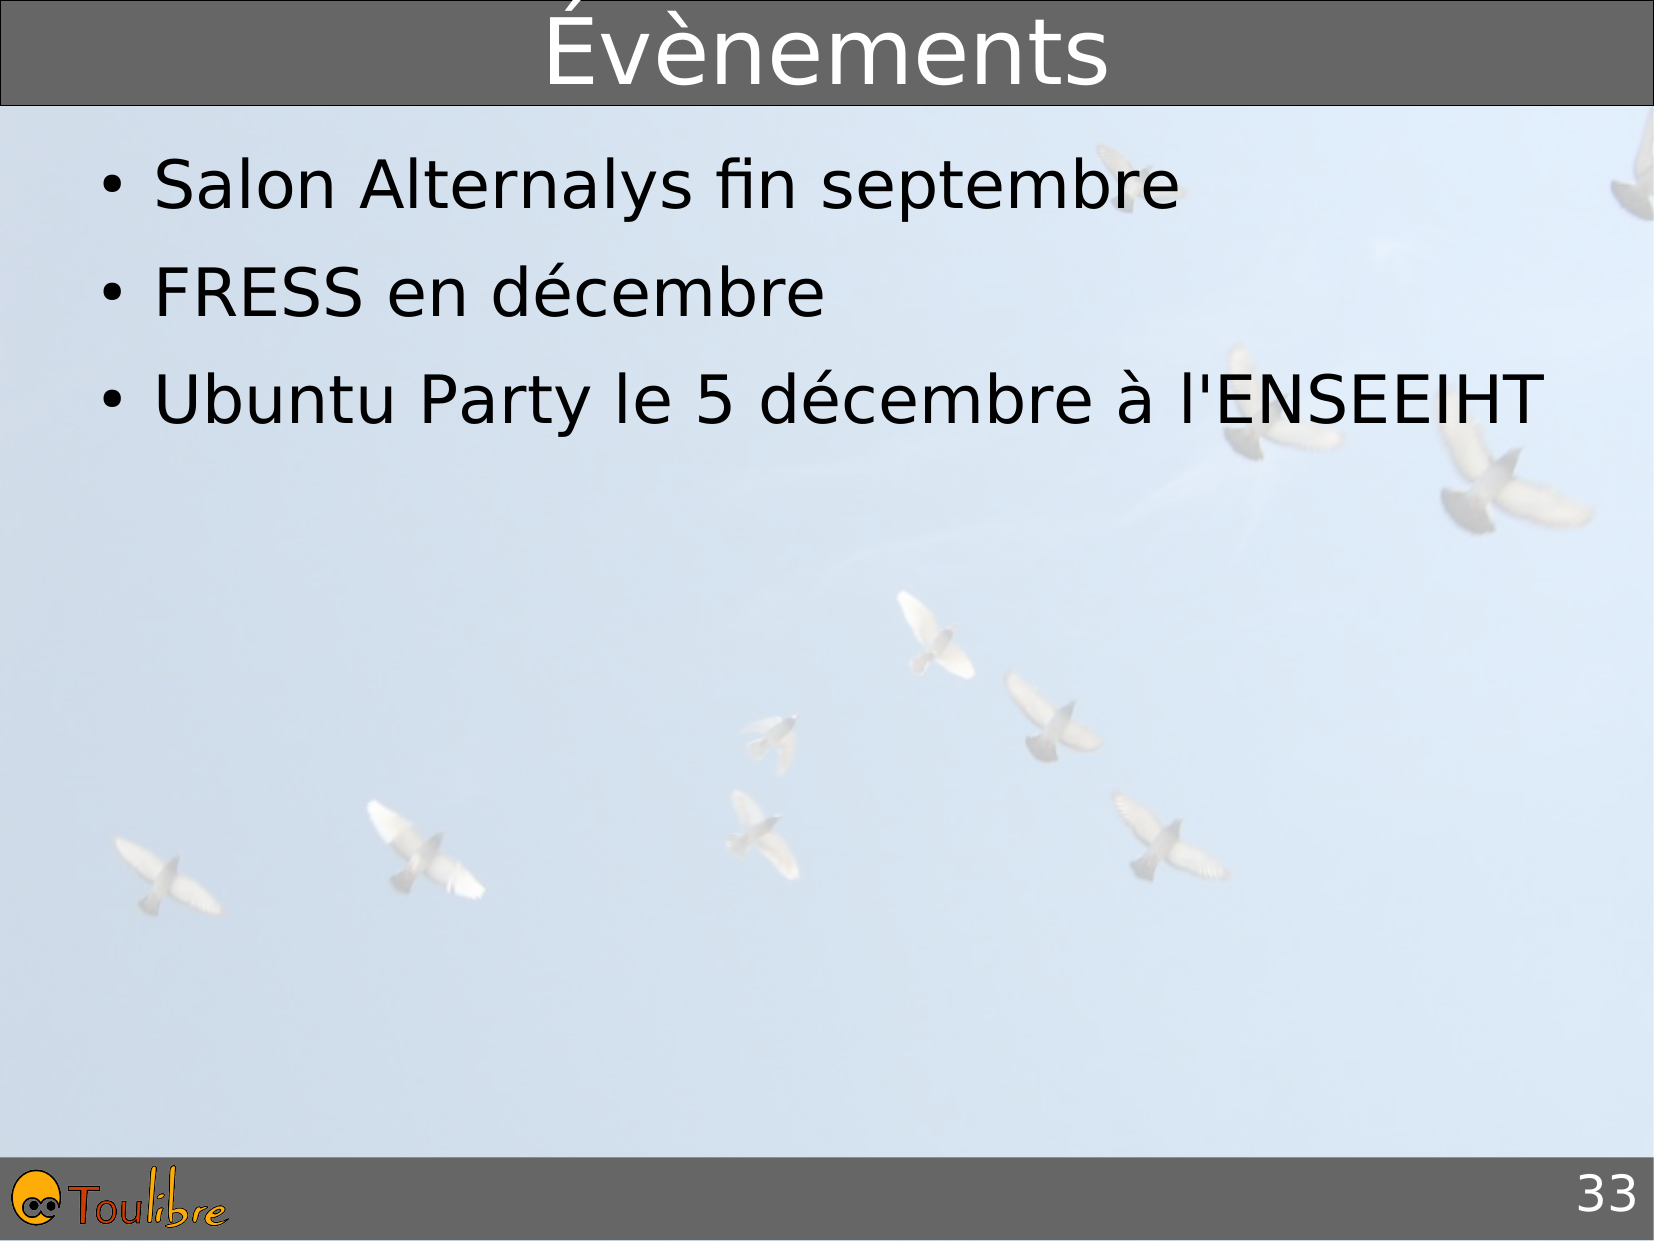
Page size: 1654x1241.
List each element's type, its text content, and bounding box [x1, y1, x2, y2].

list Salon Alternalys fin septembre FRESS en décembre Ubuntu Party le 5 décembre à l'ENSEEIHT [82, 146, 1571, 1094]
title Évènements [0, 0, 1654, 107]
picture [11, 1165, 229, 1228]
